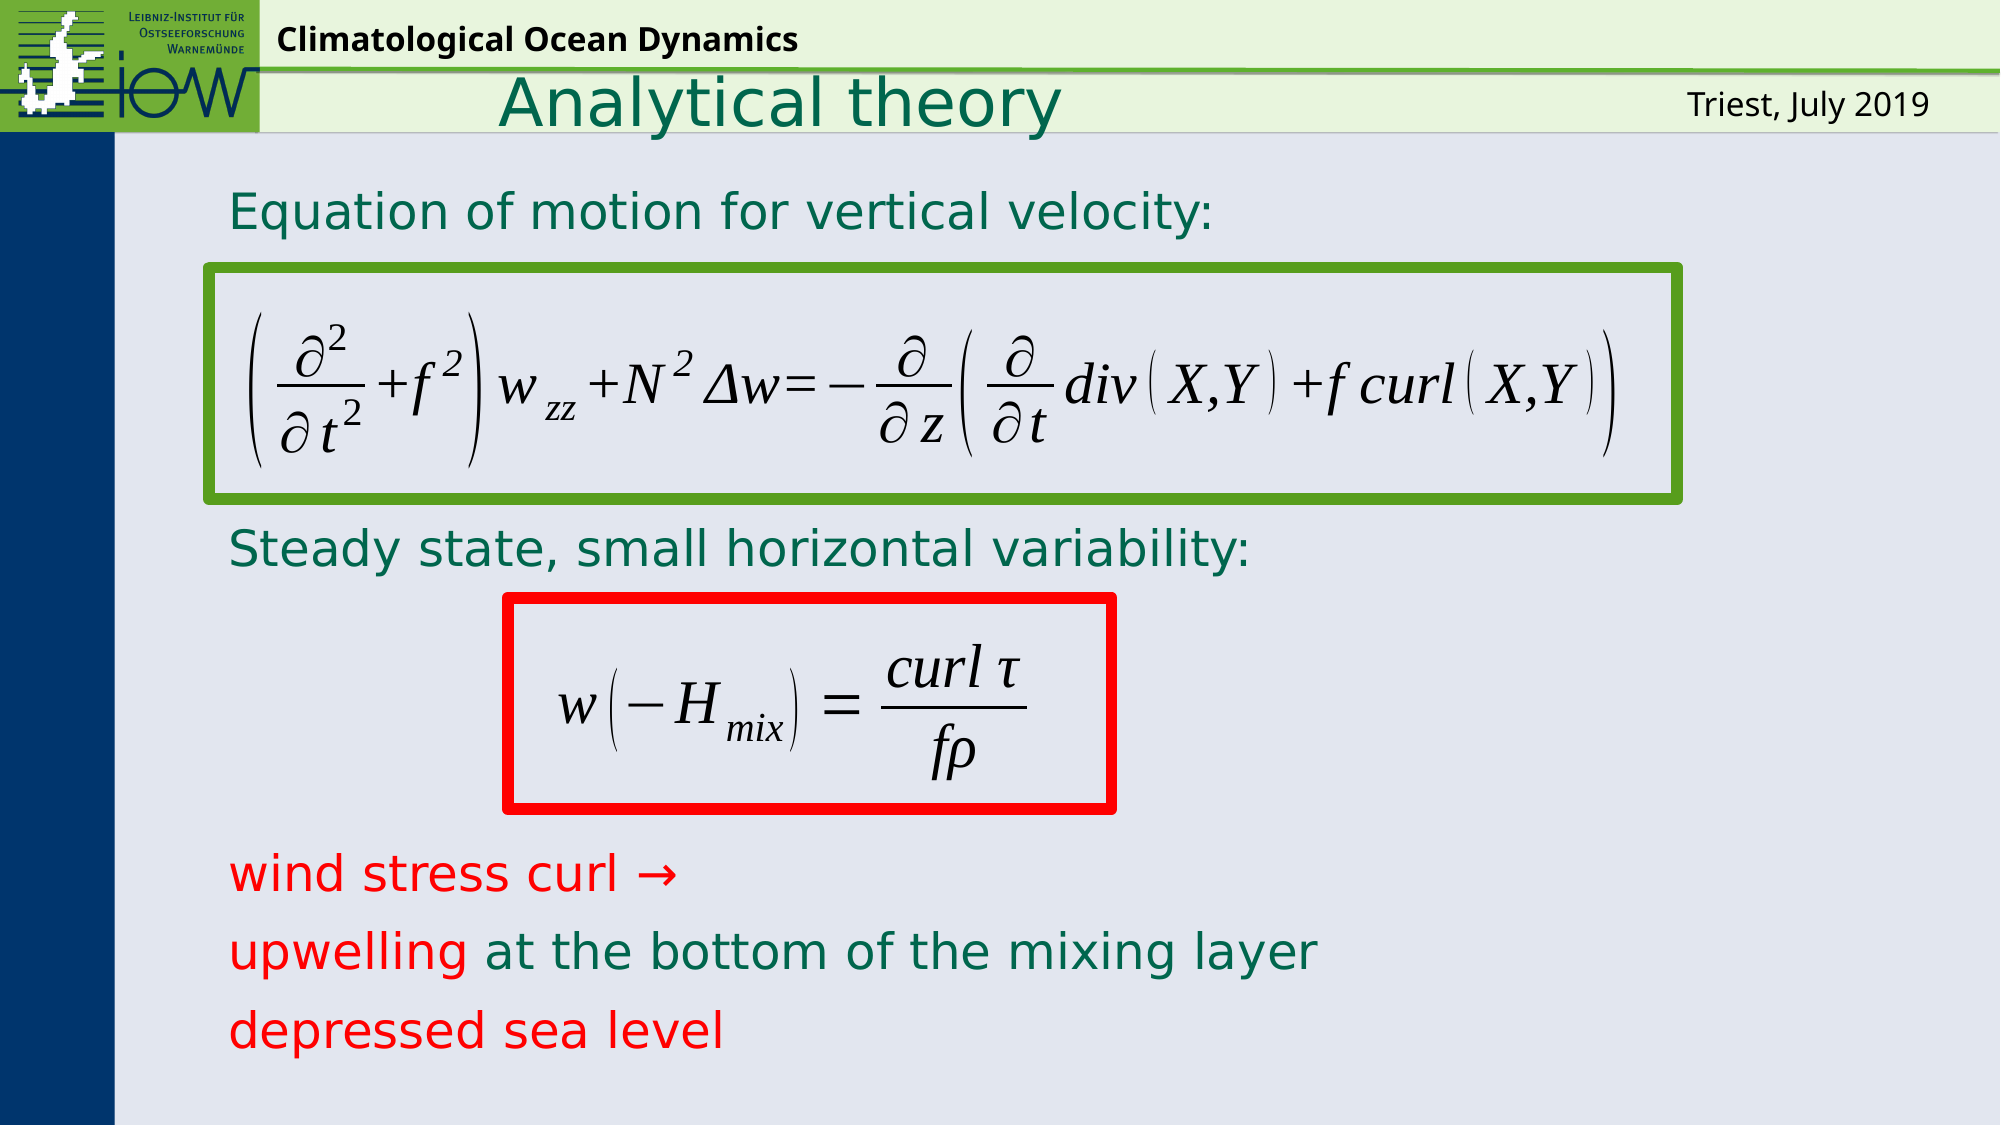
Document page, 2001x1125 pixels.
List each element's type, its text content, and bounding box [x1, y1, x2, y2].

text_box Equation of motion for vertical velocity: [205, 172, 1557, 263]
chart [542, 632, 1045, 781]
picture [229, 308, 1643, 473]
text_box wind stress curl → upwelling at the bottom of the mixing layer depressed sea level [205, 833, 1557, 935]
text_box Steady state, small horizontal variability: [514, 604, 1106, 610]
text_box Analytical theory [103, 52, 1454, 158]
text_box Steady state, small horizontal variability: [205, 508, 1557, 610]
picture [0, 10, 260, 118]
